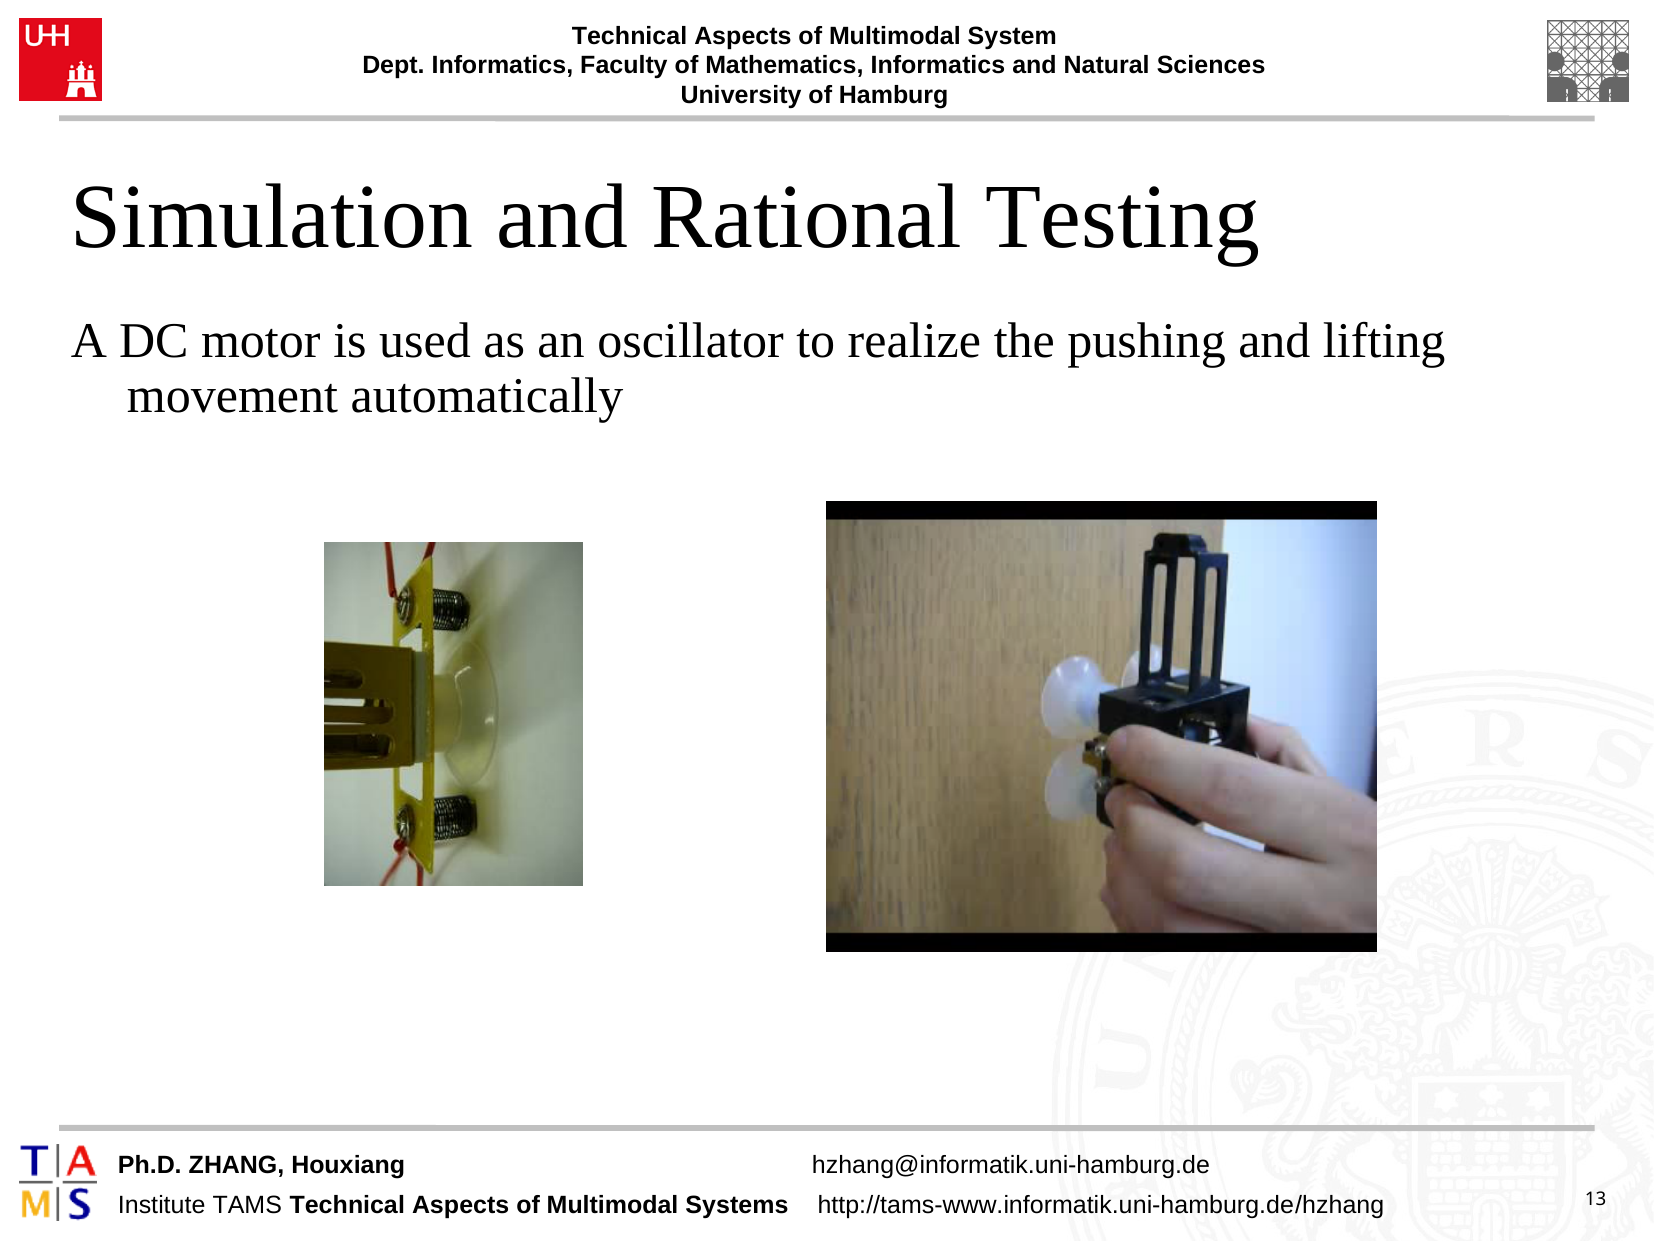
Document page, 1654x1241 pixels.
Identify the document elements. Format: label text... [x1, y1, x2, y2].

title Simulation and Rational Testing [70, 135, 1583, 298]
picture [19, 1144, 97, 1221]
list A DC motor is used as an oscillator to realize the pushing and lifting movement automatically [70, 312, 1577, 1105]
picture [19, 18, 102, 101]
picture [826, 501, 1377, 952]
picture [1547, 20, 1629, 102]
picture [324, 542, 583, 886]
